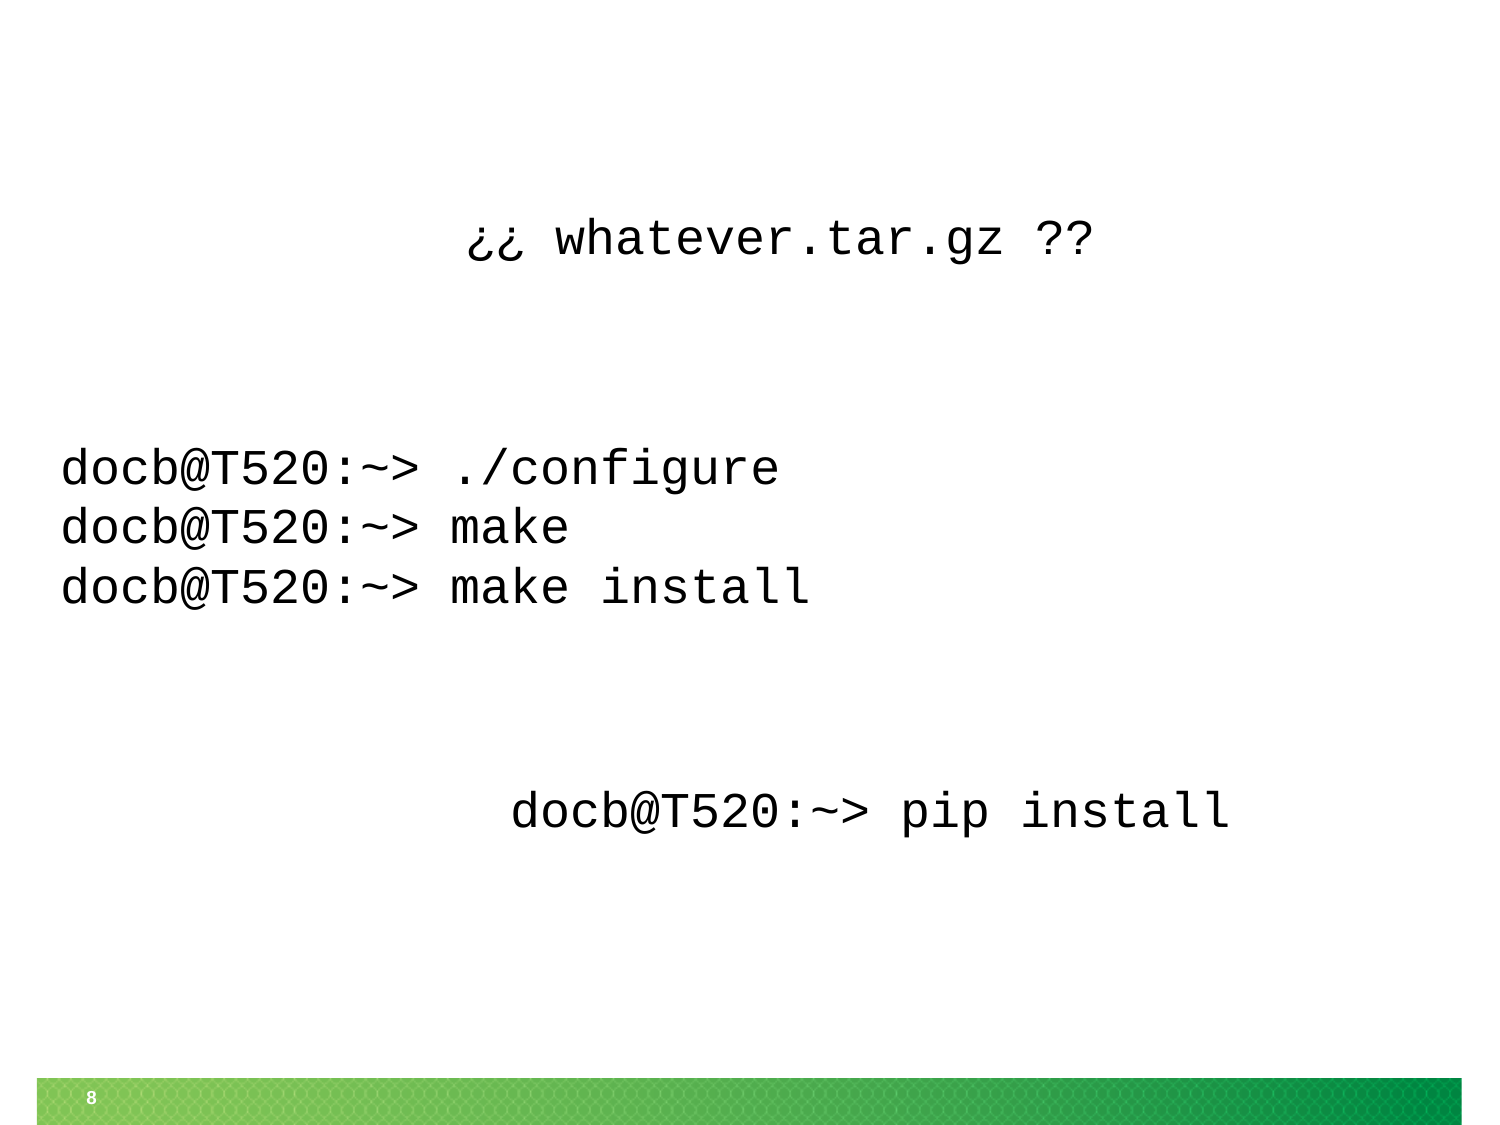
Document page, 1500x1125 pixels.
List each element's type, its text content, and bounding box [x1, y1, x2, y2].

picture [36, 1078, 1462, 1125]
text_box docb@T520:~> ./configure docb@T520:~> make docb@T520:~> make install [60, 439, 961, 616]
text_box docb@T520:~> pip install [510, 783, 1411, 841]
text_box ¿¿ whatever.tar.gz ?? [465, 210, 1096, 267]
